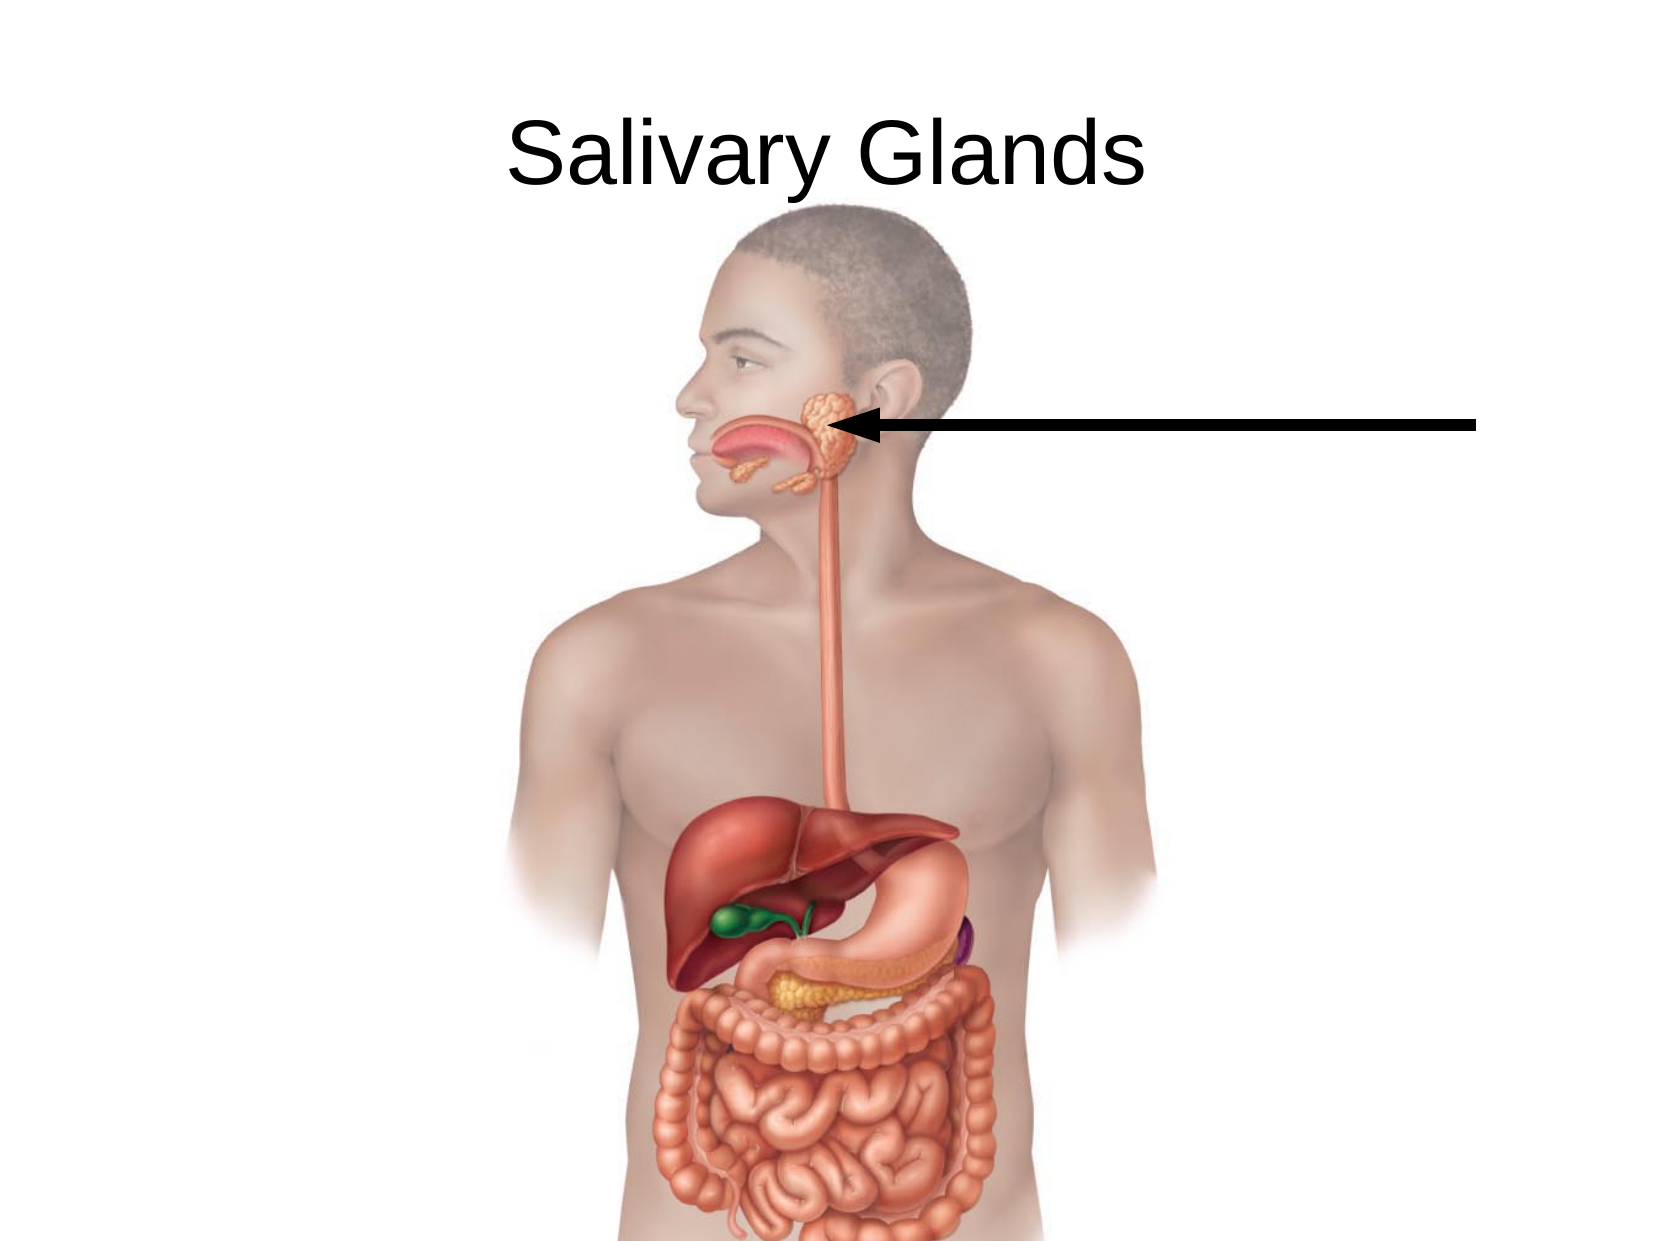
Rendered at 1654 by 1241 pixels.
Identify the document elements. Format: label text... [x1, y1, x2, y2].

picture [106, 177, 1654, 1241]
title Salivary Glands [82, 49, 1571, 257]
